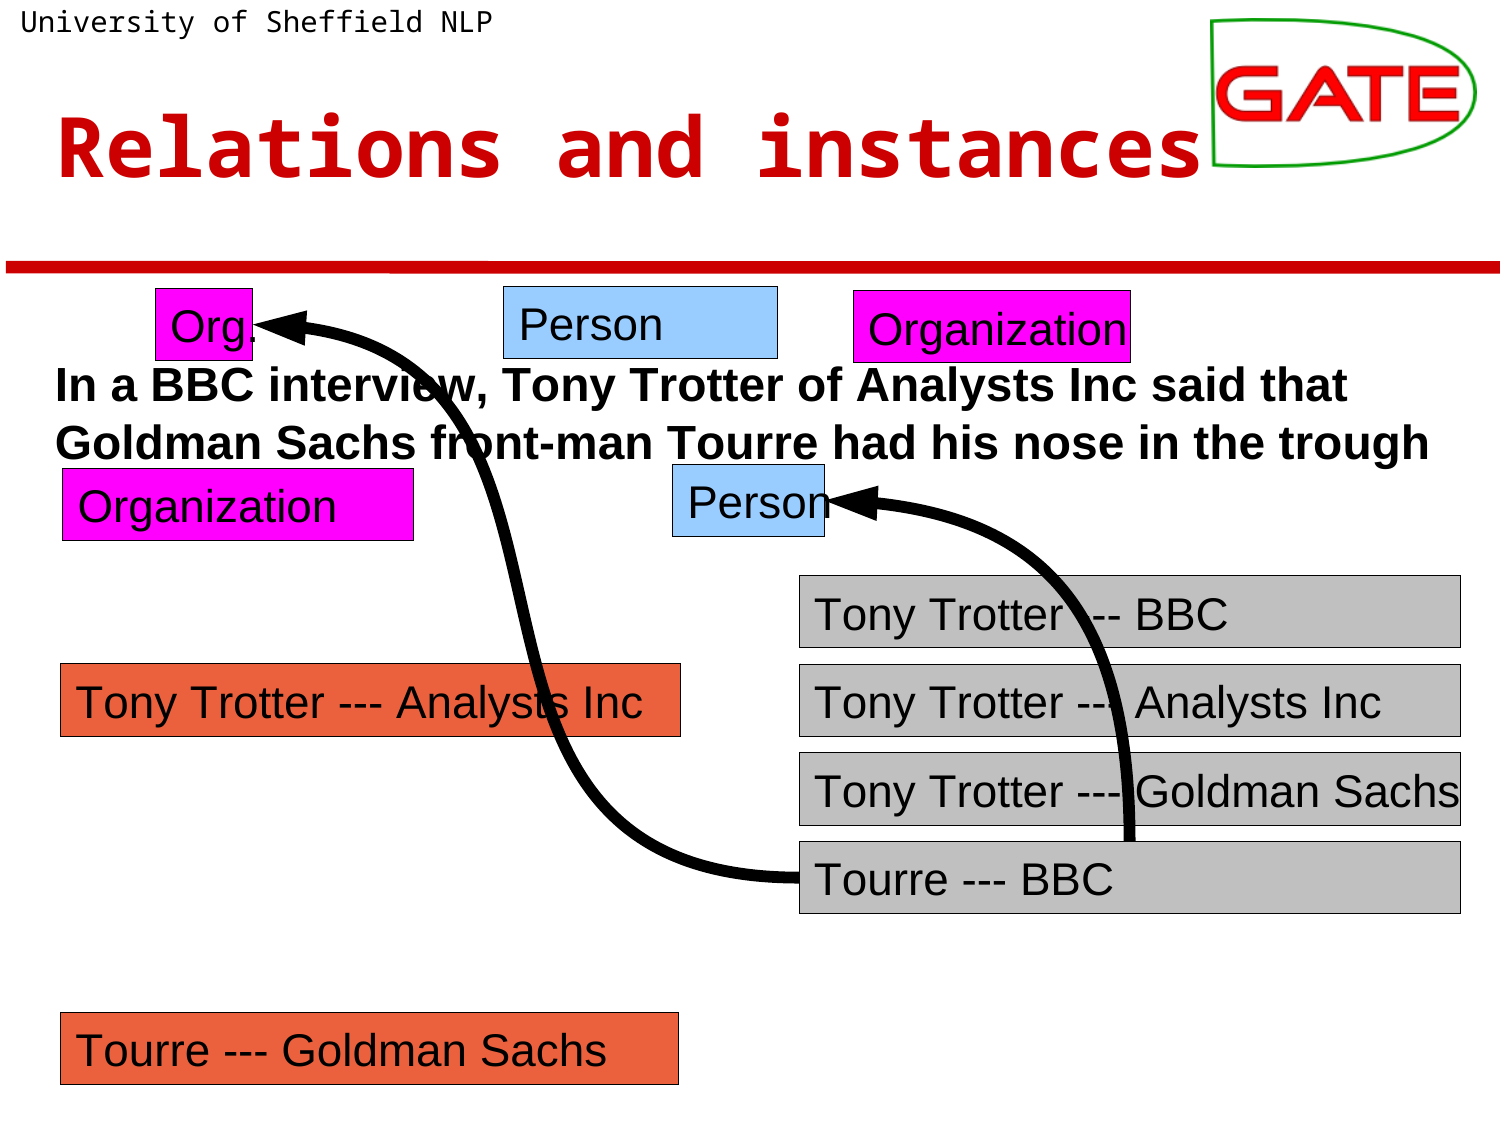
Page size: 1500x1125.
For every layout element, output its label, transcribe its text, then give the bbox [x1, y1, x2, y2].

text_box Tony Trotter --- Goldman Sachs [1131, 752, 1461, 826]
text_box Person [503, 286, 778, 346]
text_box Tony Trotter --- BBC [1059, 575, 1461, 648]
text_box Tony Trotter --- Analysts Inc [543, 663, 681, 737]
text_box Organization [62, 477, 414, 541]
text_box Organization [853, 290, 1131, 346]
text_box Tourre --- Goldman Sachs [60, 1012, 679, 1085]
text_box Person [672, 477, 825, 537]
text_box Tourre --- BBC [799, 841, 1461, 914]
text_box Org. [226, 320, 238, 339]
text_box In a BBC interview, Tony Trotter of Analysts Inc said that Goldman Sachs front-man Tourre had his nose in the trough [40, 346, 1477, 477]
text_box Org. [155, 288, 253, 346]
text_box Tony Trotter --- Analysts Inc [1111, 664, 1461, 737]
title Relations and instances [41, 37, 1391, 254]
text_box Tony Trotter --- Analysts Inc [799, 664, 1116, 737]
text_box Tony Trotter --- BBC [799, 575, 1090, 648]
text_box Tony Trotter --- Goldman Sachs [799, 752, 1123, 826]
text_box Tony Trotter --- Analysts Inc [60, 663, 553, 737]
picture [1210, 18, 1477, 168]
